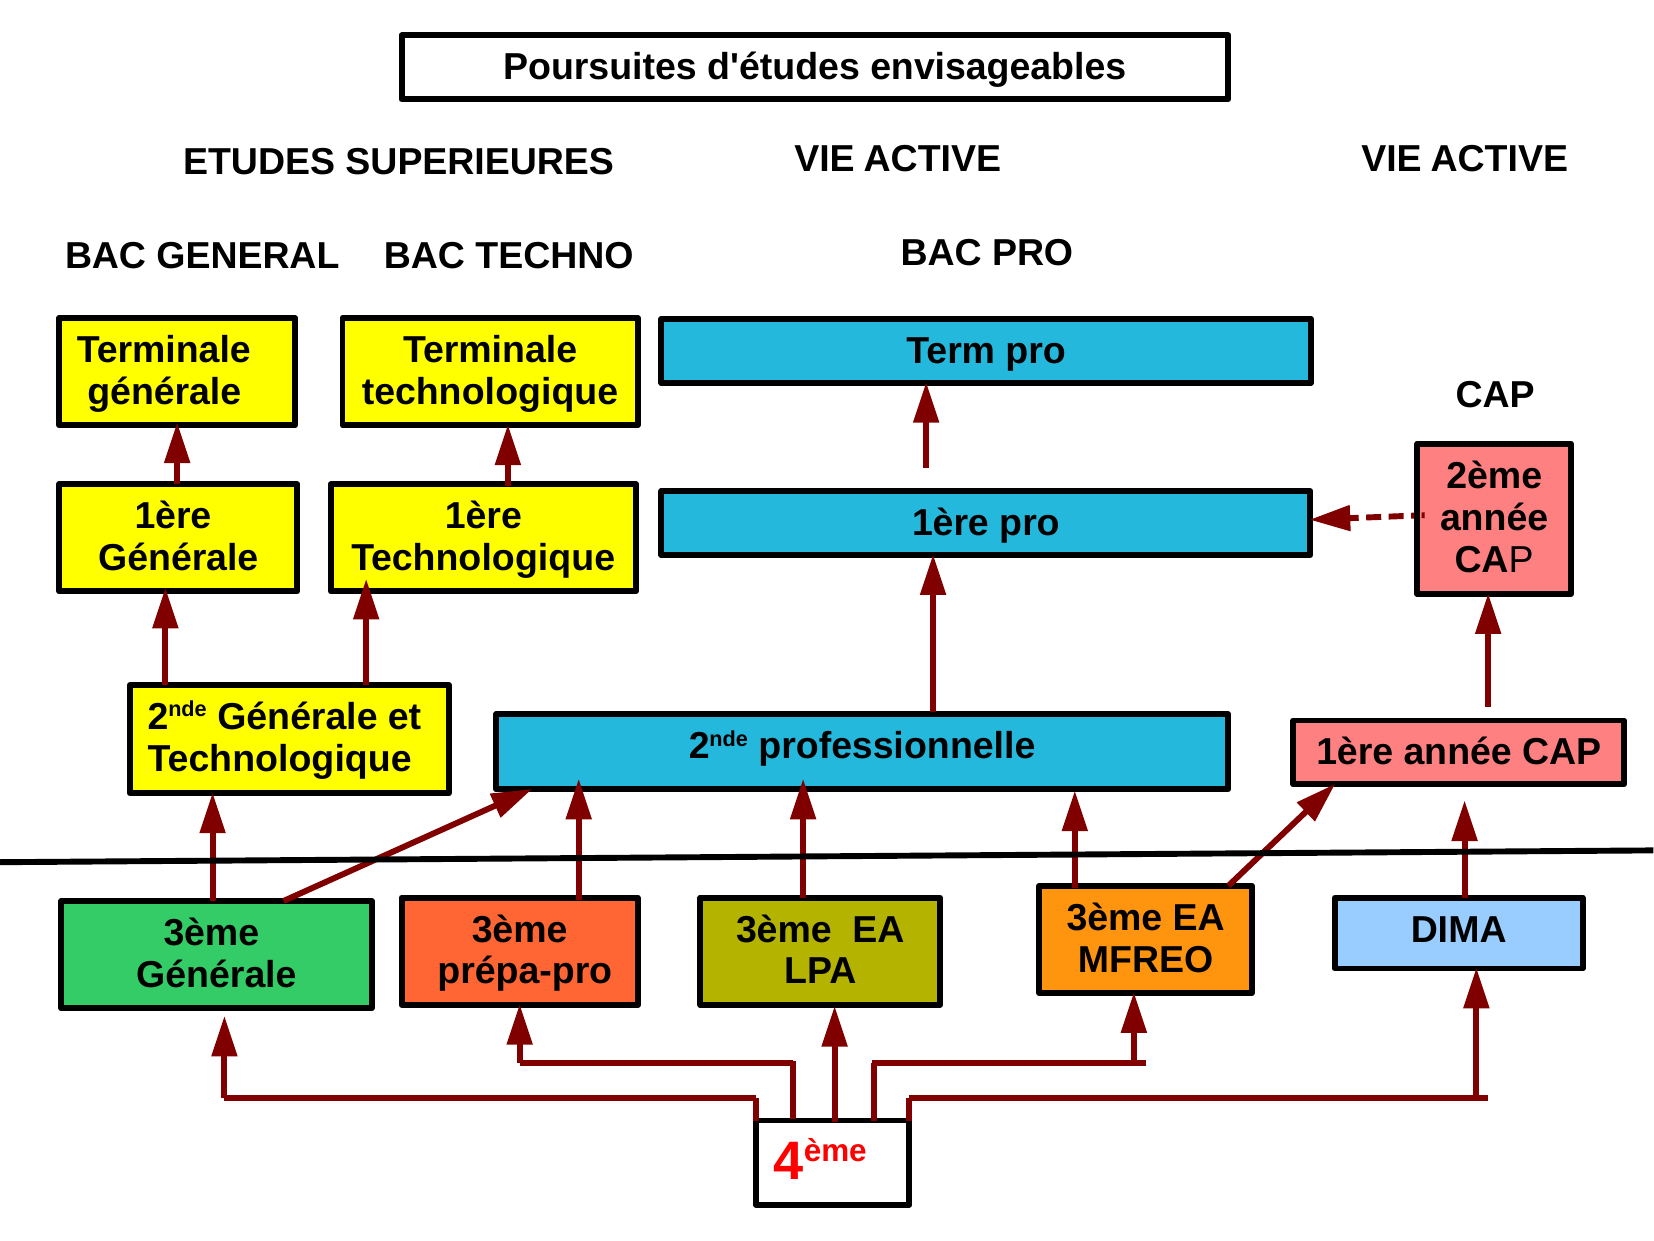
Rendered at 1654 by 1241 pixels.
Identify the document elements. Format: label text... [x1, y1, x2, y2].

text_box 3ème prépa-pro [401, 897, 638, 1005]
text_box 1ère Générale [59, 484, 298, 592]
text_box VIE ACTIVE [779, 129, 1028, 188]
text_box 4ème [755, 1120, 910, 1205]
text_box 1ère année CAP [1293, 720, 1625, 785]
text_box Terminale générale [59, 318, 296, 426]
text_box VIE ACTIVE [1346, 129, 1607, 188]
text_box 3ème EA MFREO [1039, 885, 1252, 994]
text_box 3ème EA LPA [700, 897, 941, 1005]
text_box 3ème Générale [61, 901, 372, 1009]
text_box Poursuites d'études envisageables [401, 35, 1229, 100]
text_box 1ère Technologique [330, 484, 636, 592]
text_box 2nde professionnelle [496, 714, 1229, 790]
text_box CAP [1440, 366, 1560, 426]
text_box ETUDES SUPERIEURES [165, 129, 638, 198]
text_box DIMA [1334, 897, 1583, 969]
text_box 2ème année CAP [1417, 443, 1571, 595]
text_box BAC TECHNO [366, 224, 686, 289]
text_box 1ère pro [661, 491, 1311, 556]
text_box 2nde Générale et Technologique [129, 685, 449, 794]
text_box Terminale technologique [342, 318, 638, 426]
text_box BAC PRO [885, 224, 1099, 283]
text_box BAC GENERAL [47, 224, 366, 289]
text_box Term pro [661, 318, 1312, 383]
